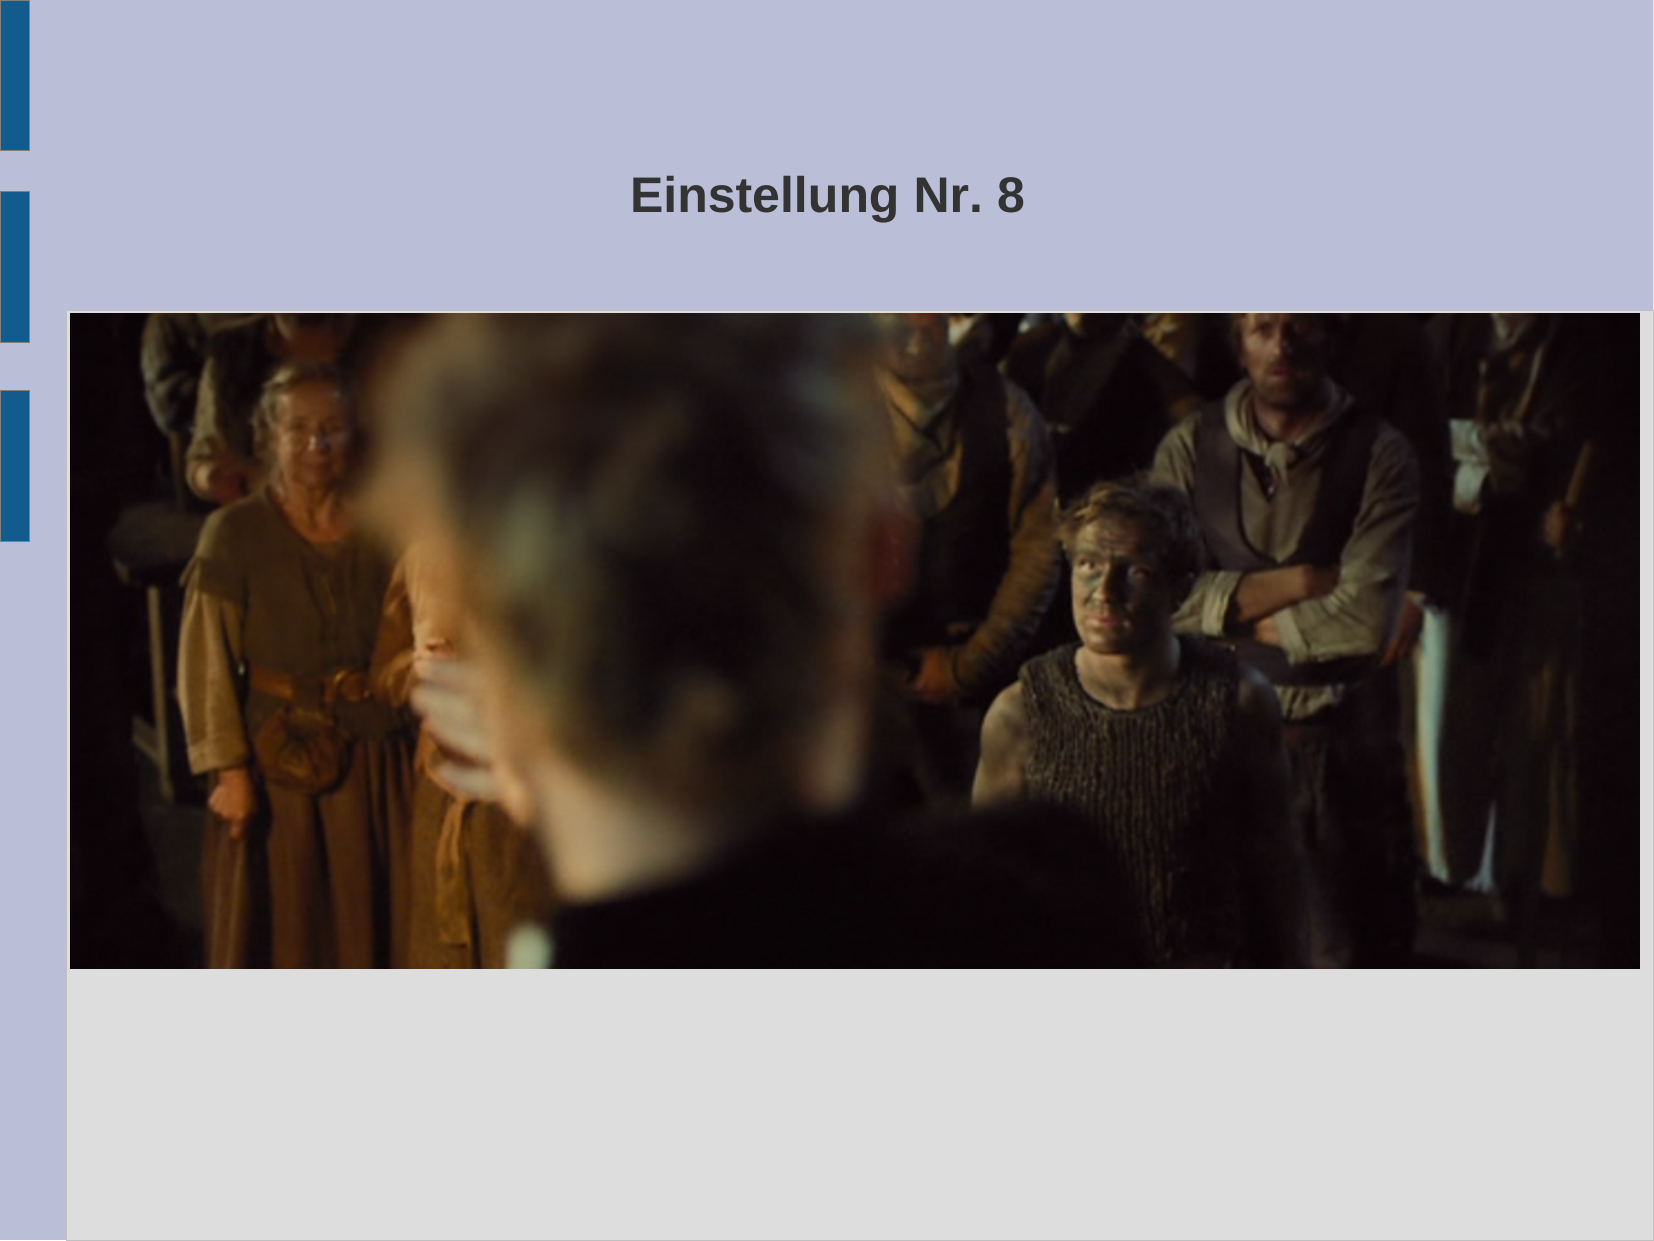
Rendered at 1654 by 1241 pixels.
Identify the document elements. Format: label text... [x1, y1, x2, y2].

title Einstellung Nr. 8 [121, 91, 1534, 299]
picture [70, 313, 1640, 969]
